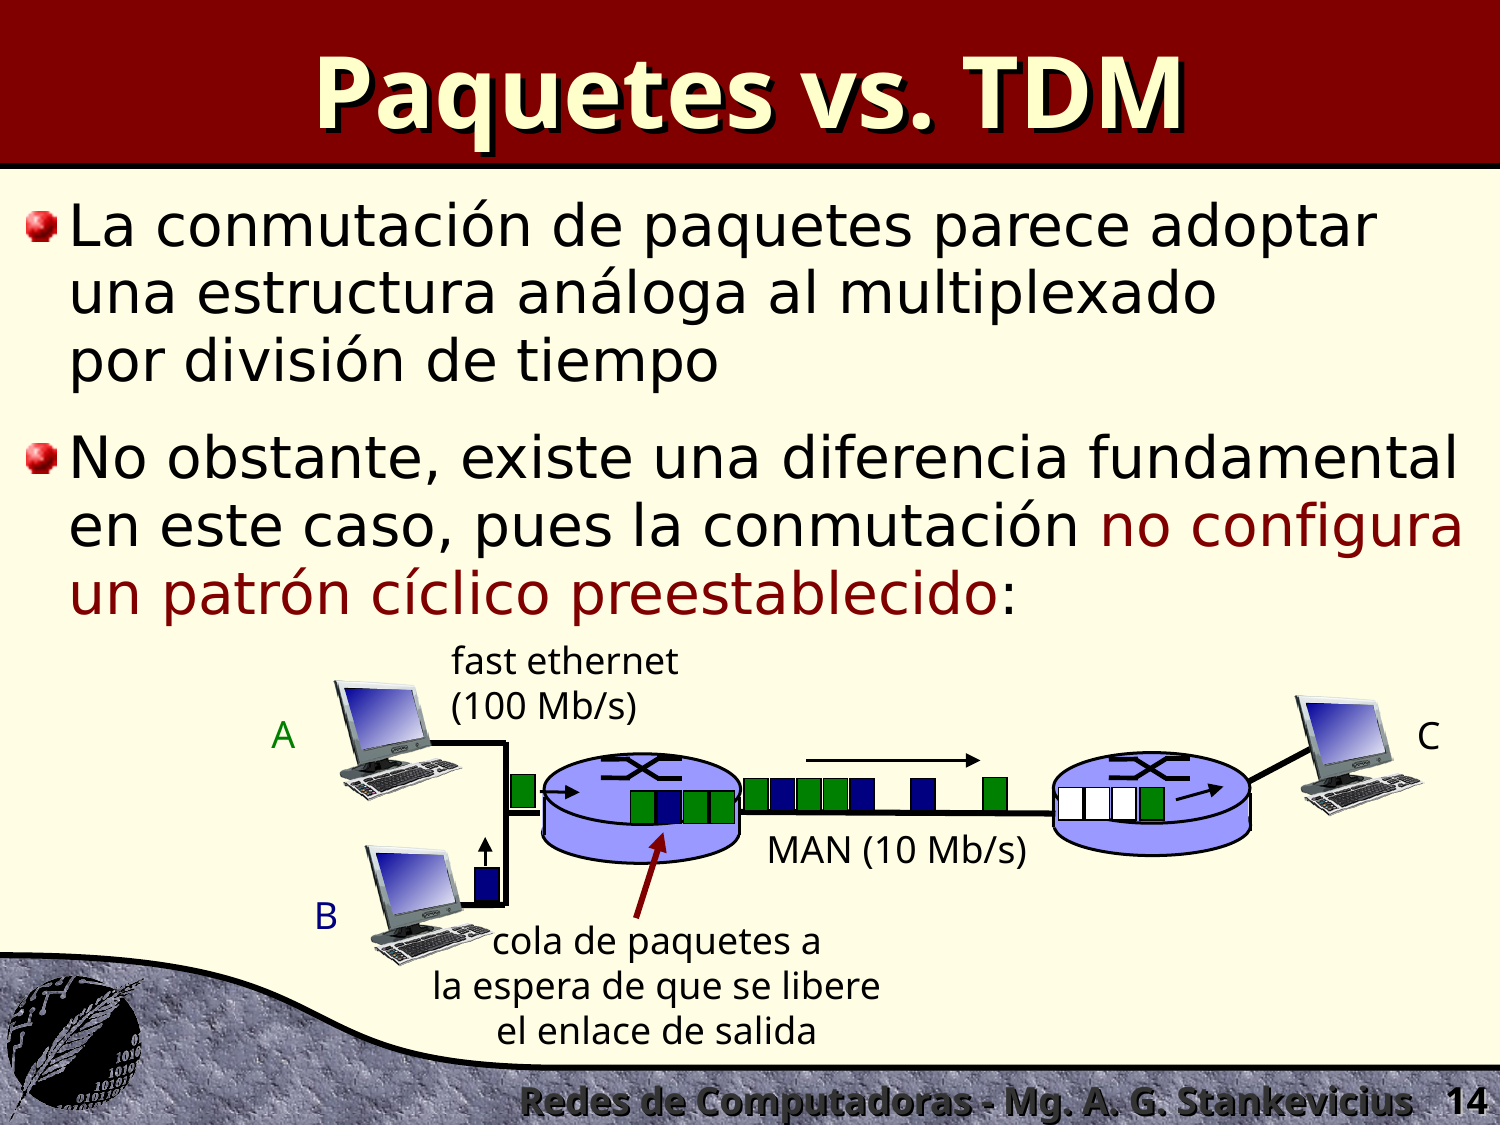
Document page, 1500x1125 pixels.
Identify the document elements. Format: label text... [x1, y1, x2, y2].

text_box [1305, 702, 1386, 765]
text_box [743, 778, 769, 812]
picture [361, 839, 526, 976]
text_box [608, 753, 677, 765]
picture [330, 674, 494, 811]
text_box [375, 852, 456, 915]
text_box [542, 756, 741, 864]
title Paquetes vs. TDM [15, 5, 1485, 160]
text_box [823, 778, 848, 812]
picture [790, 1100, 795, 1110]
text_box [982, 777, 1008, 811]
text_box [344, 687, 424, 750]
text_box [770, 778, 795, 812]
text_box MAN (10 Mb/s) [751, 817, 1042, 879]
text_box cola de paquetes a la espera de que se libere el enlace de salida [417, 909, 897, 1060]
text_box B [299, 884, 354, 946]
list La conmutación de paquetes parece adoptar una estructura análoga al multiplexado por división de tiempo No obstante, existe una diferencia fundamental en este caso, pues la conmutación no configura un patrón cíclico preestablecido: [11, 192, 1486, 921]
picture [0, 959, 1500, 1125]
picture [1047, 1100, 1054, 1110]
text_box [796, 778, 822, 812]
picture [1291, 689, 1456, 826]
text_box A [256, 703, 311, 764]
text_box [1051, 752, 1251, 856]
text_box [910, 778, 936, 812]
text_box [850, 778, 875, 812]
text_box [510, 774, 536, 808]
text_box fast ethernet (100 Mb/s) [436, 629, 695, 735]
